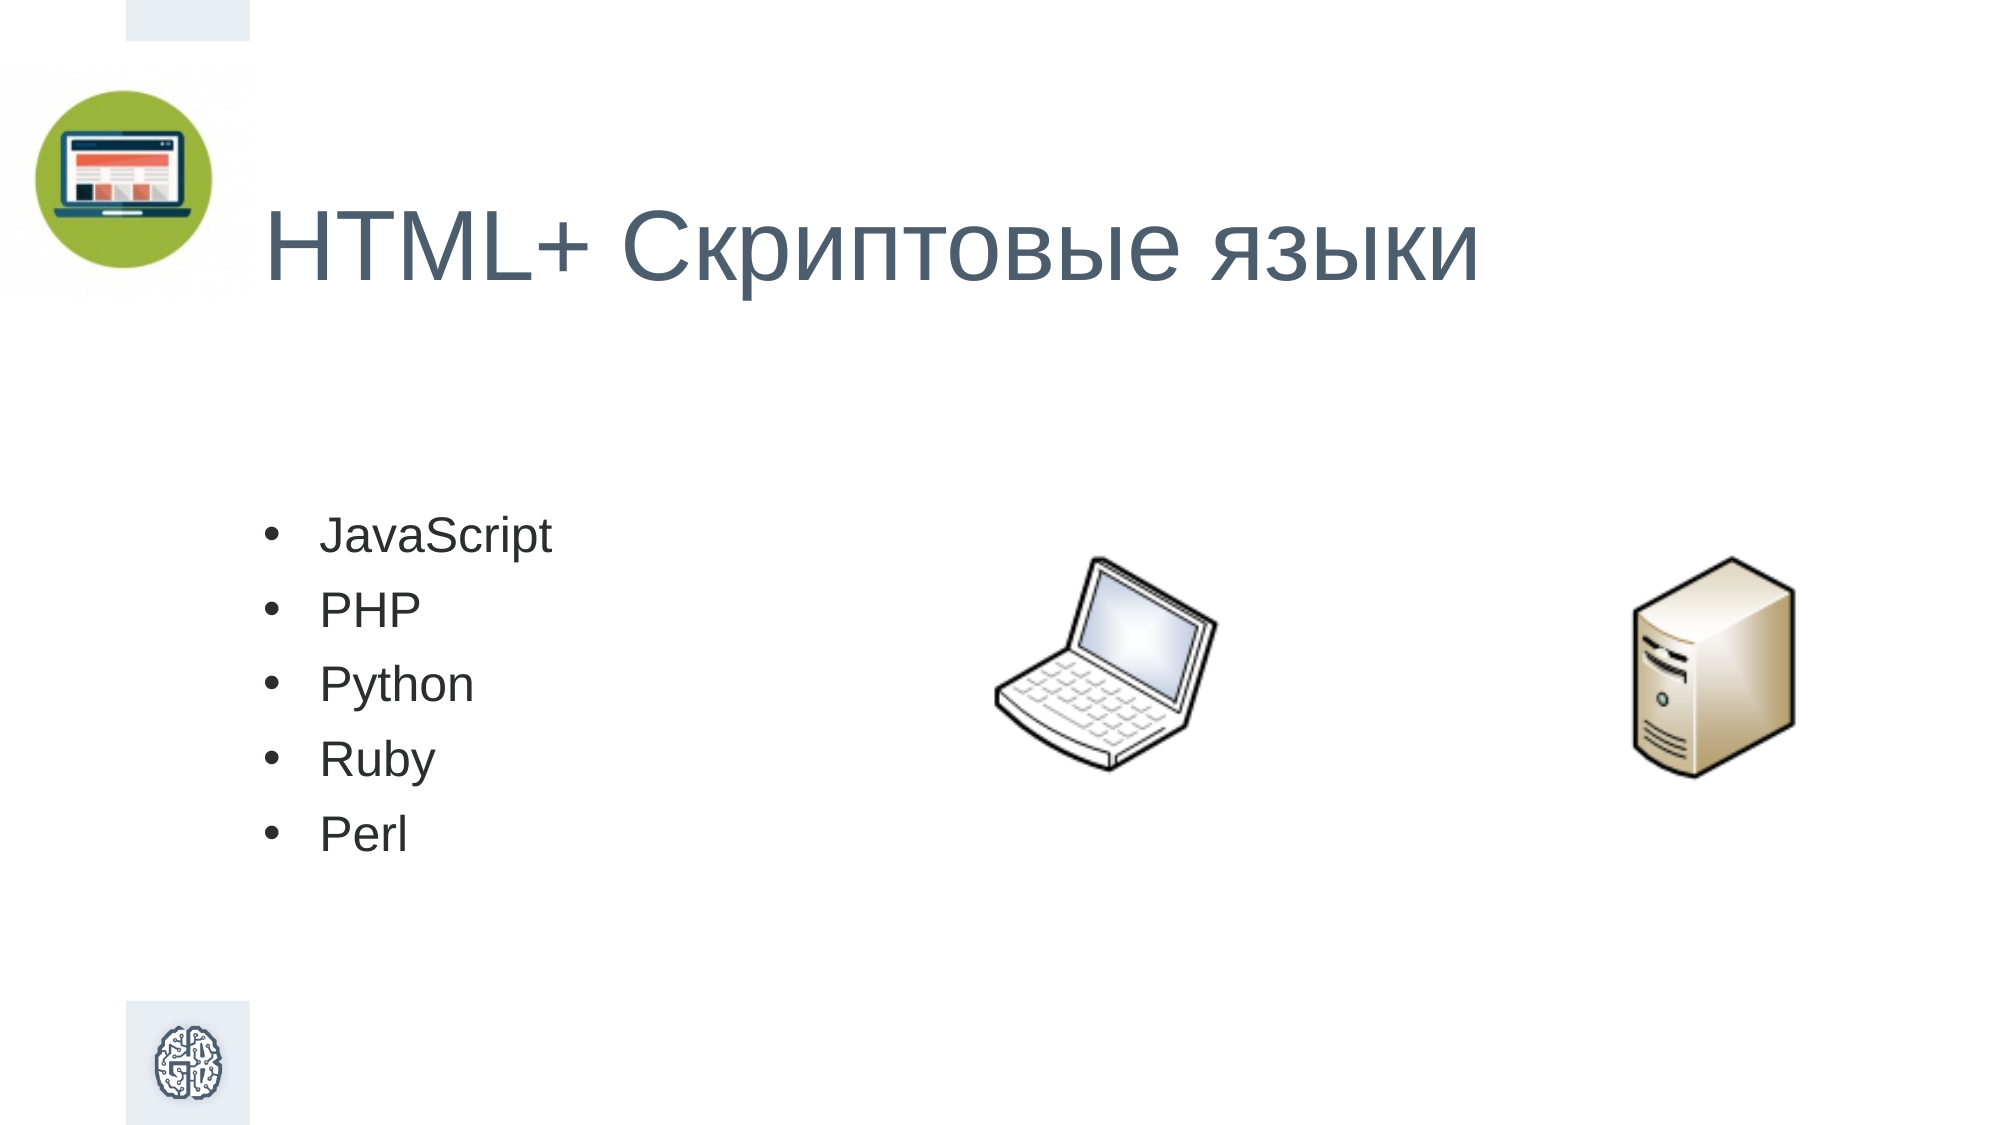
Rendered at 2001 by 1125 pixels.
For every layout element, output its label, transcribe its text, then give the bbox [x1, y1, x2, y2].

picture [0, 64, 252, 298]
title HTML+ Скриптовые языки [248, 124, 1752, 372]
picture [993, 344, 1958, 913]
picture [144, 1016, 232, 1110]
list JavaScript PHP Python Ruby Perl [248, 431, 1752, 941]
